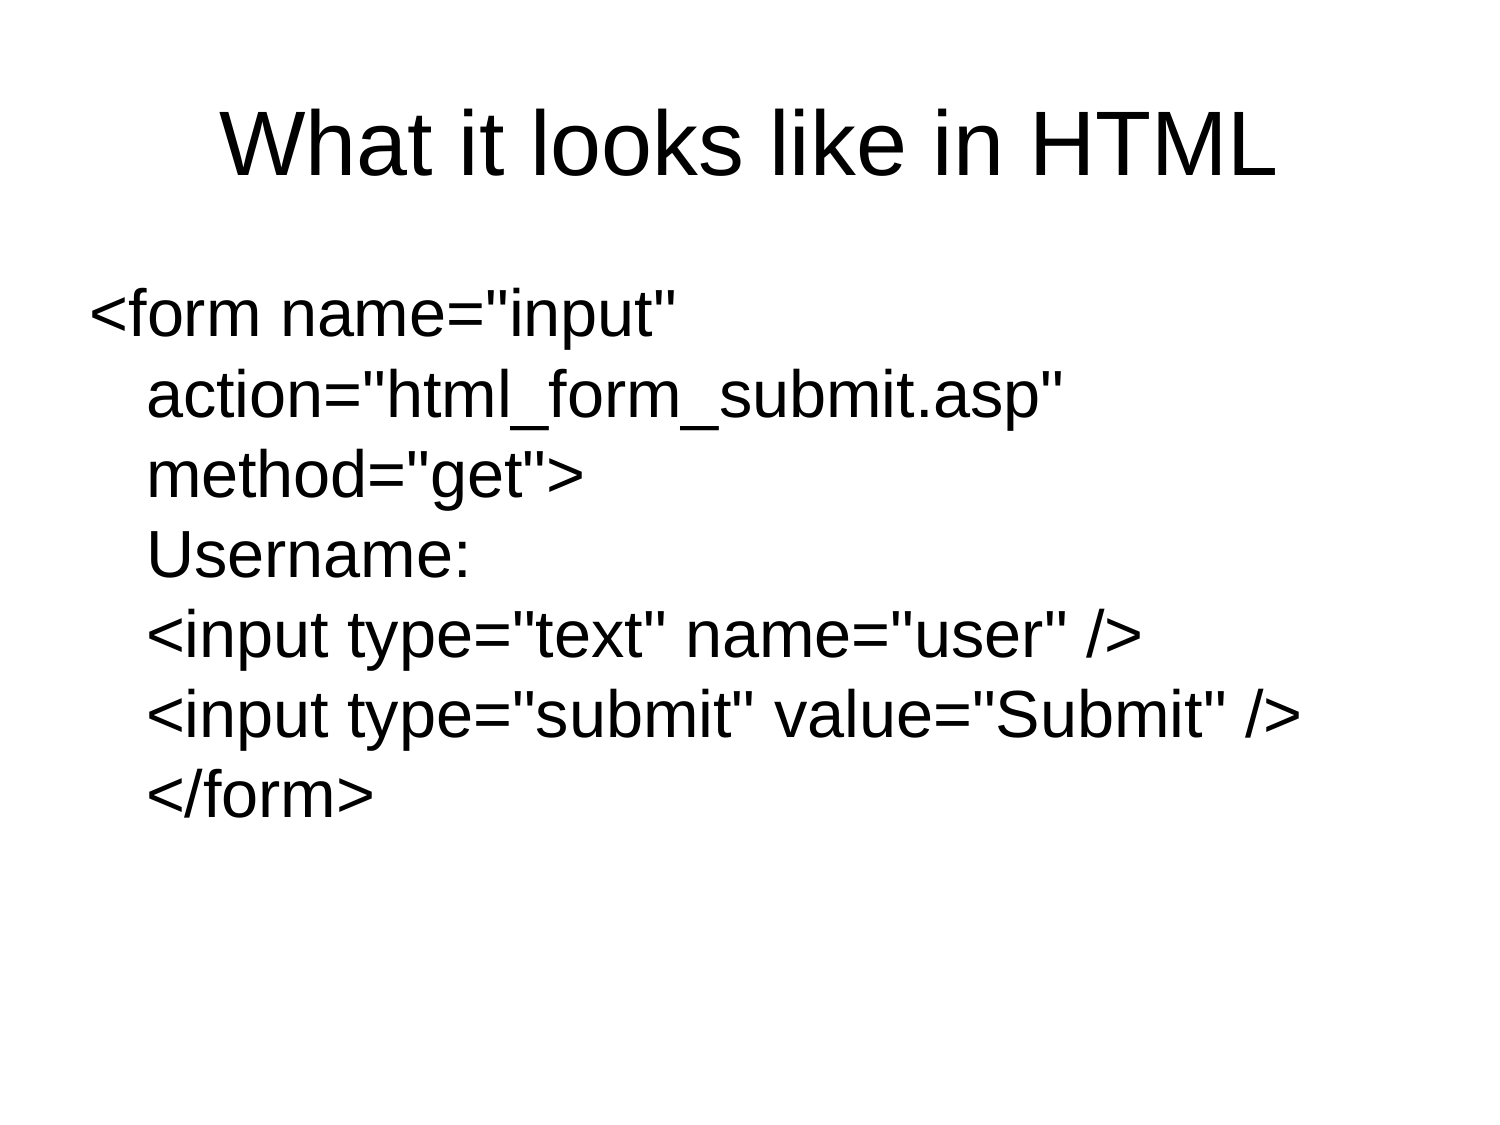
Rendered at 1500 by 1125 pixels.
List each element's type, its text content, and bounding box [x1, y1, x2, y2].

list <form name="input" action="html_form_submit.asp" method="get"> Username: <input type="text" name="user" /> <input type="submit" value="Submit" /> </form> [75, 262, 1426, 1005]
title What it looks like in HTML [75, 45, 1426, 233]
